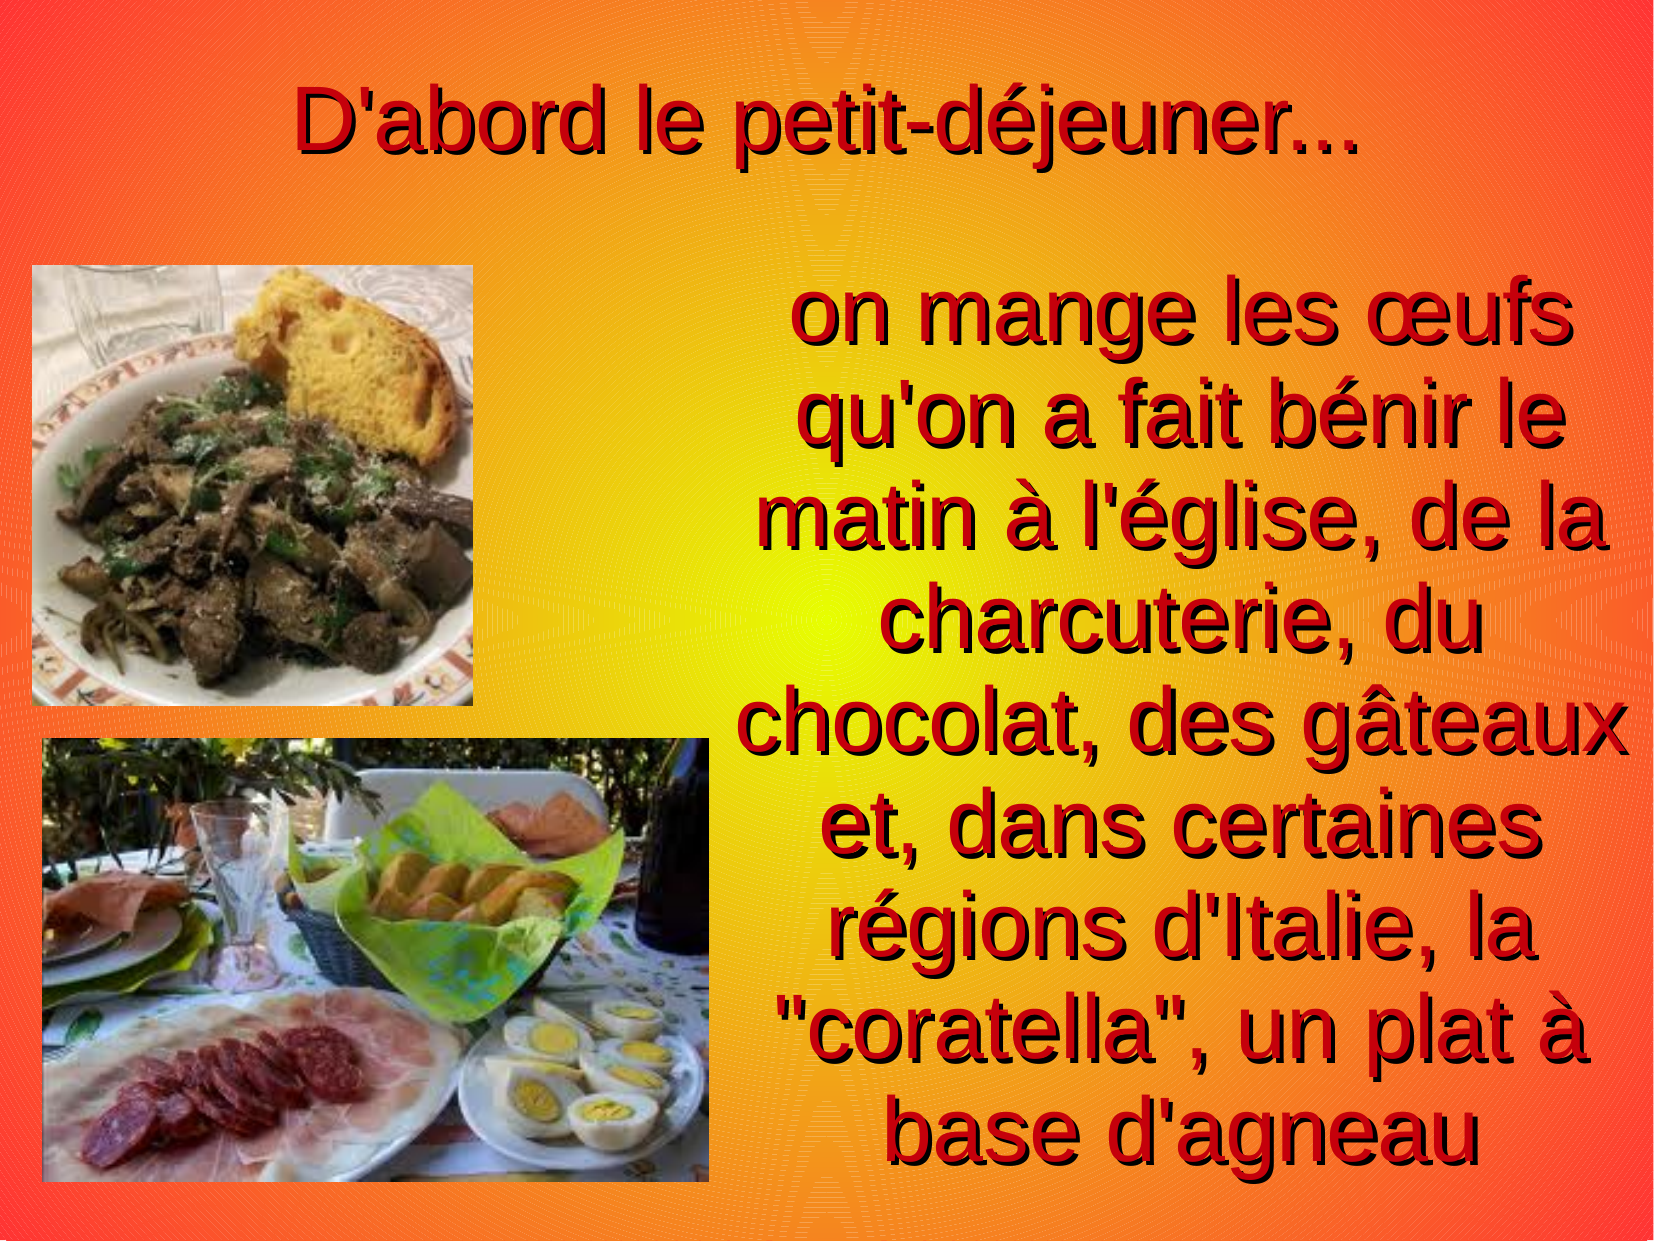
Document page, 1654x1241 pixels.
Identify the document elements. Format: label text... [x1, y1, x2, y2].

text_box D'abord le petit-déjeuner... [275, 59, 1379, 178]
picture [42, 738, 709, 1182]
picture [32, 265, 473, 706]
subtitle on mange les œufs qu'on a fait bénir le matin à l'église, de la charcuterie, du chocolat, des gâteaux et, dans certaines régions d'Italie, la "coratella", un plat à base d'agneau [708, 258, 1654, 1182]
